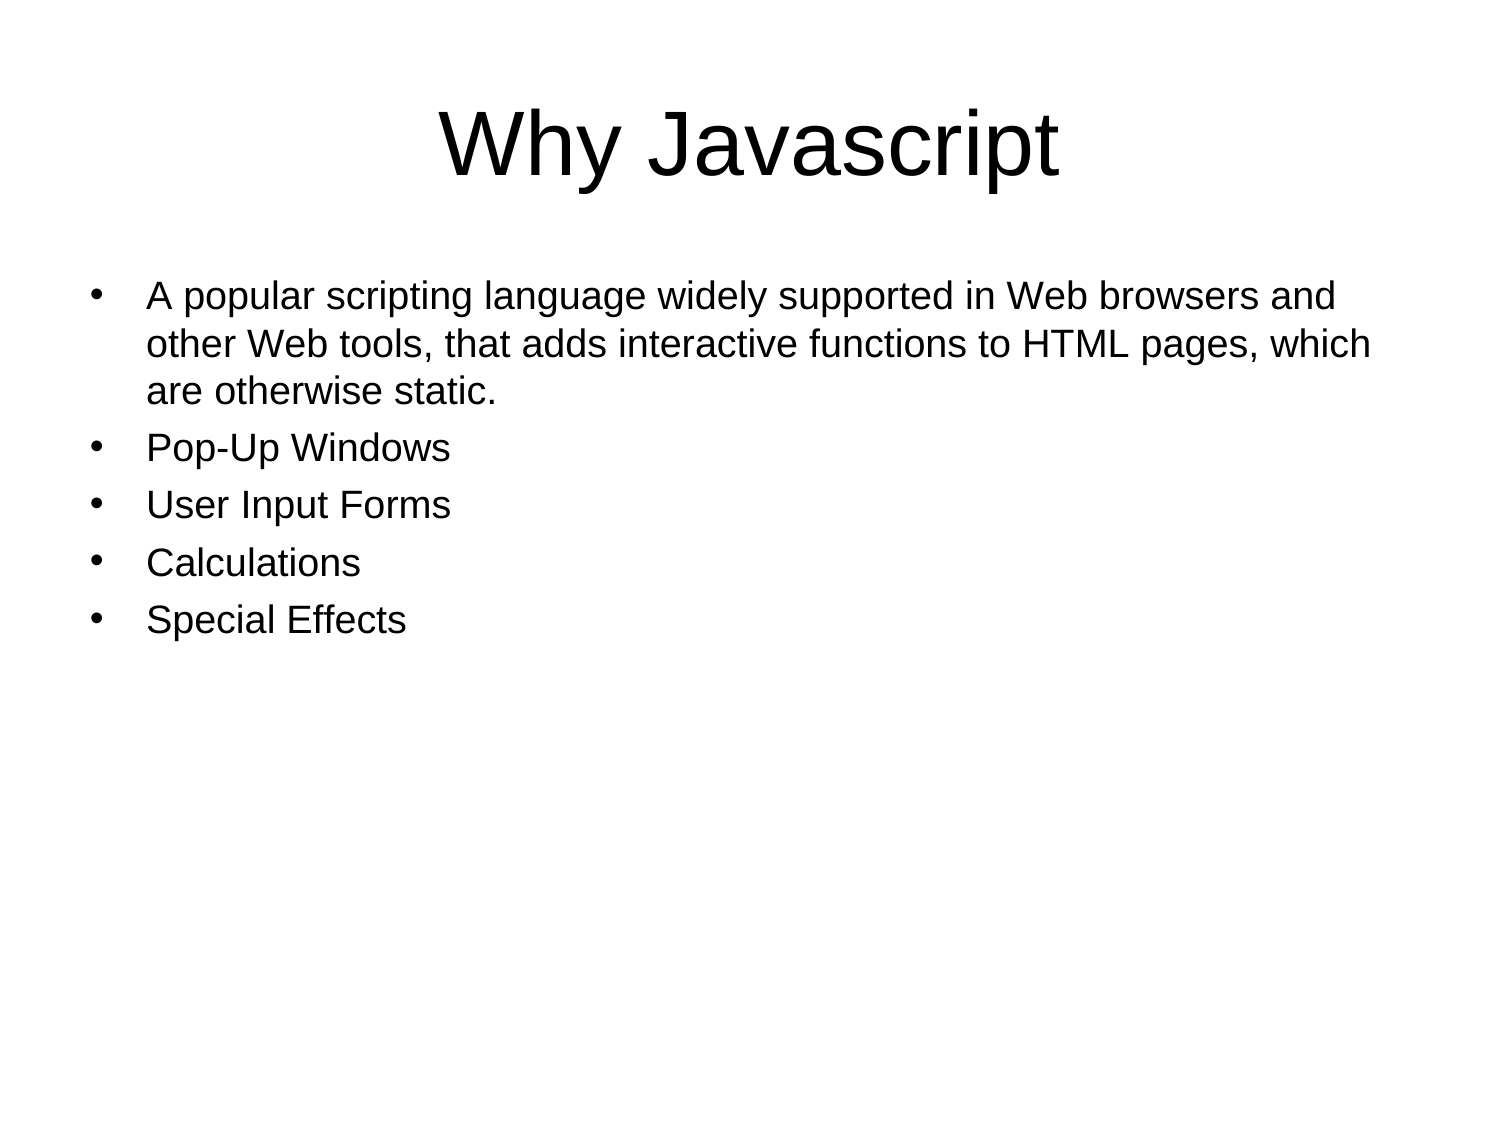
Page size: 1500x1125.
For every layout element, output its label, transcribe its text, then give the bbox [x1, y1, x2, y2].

title Why Javascript [75, 45, 1426, 233]
list A popular scripting language widely supported in Web browsers and other Web tools, that adds interactive functions to HTML pages, which are otherwise static. Pop-Up Windows User Input Forms Calculations Special Effects [75, 262, 1426, 1005]
